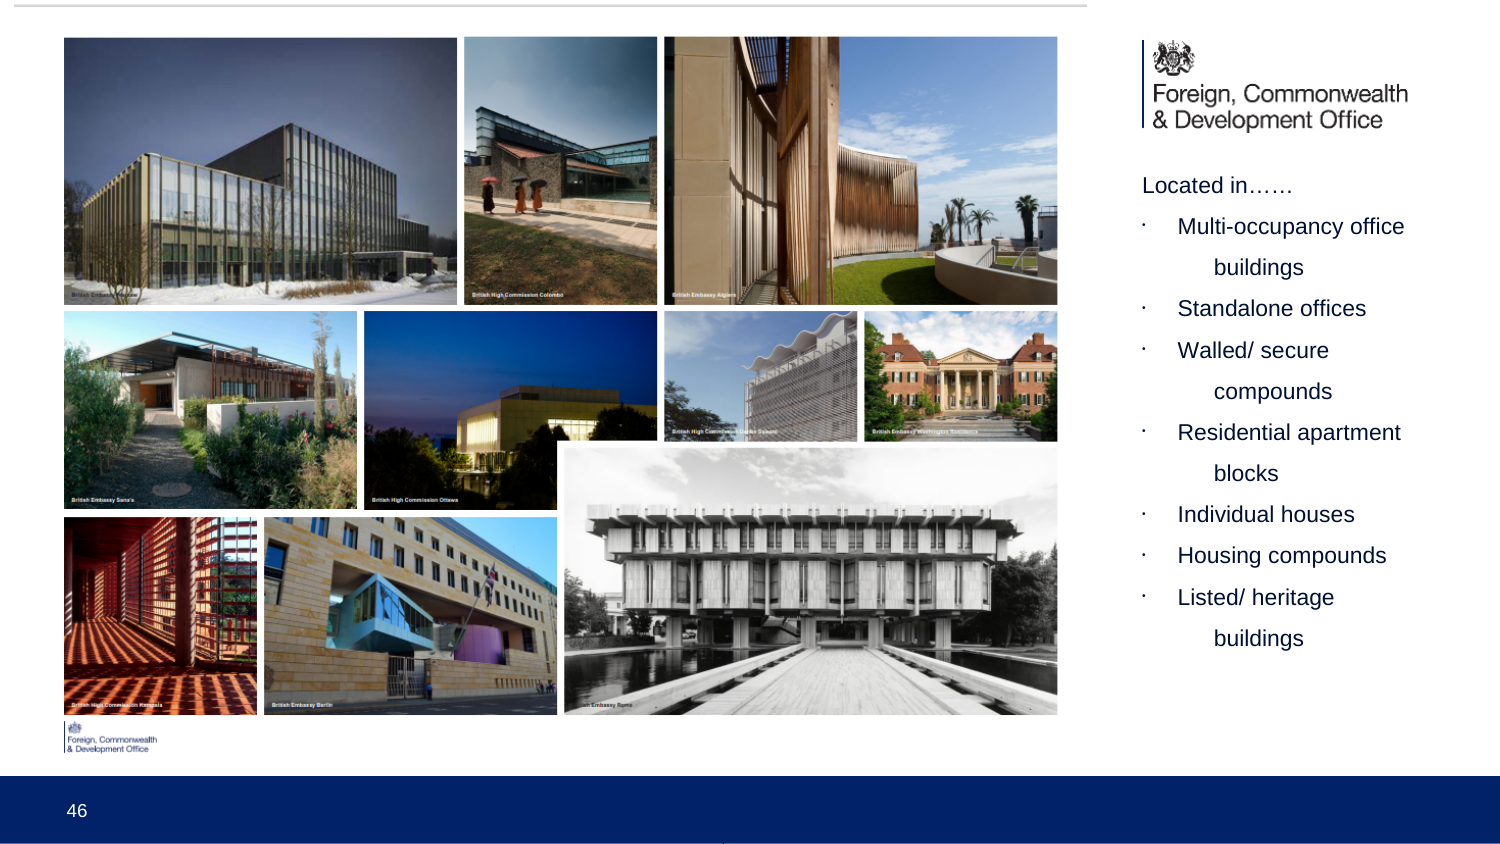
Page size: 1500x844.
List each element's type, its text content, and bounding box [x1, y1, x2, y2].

picture [14, 4, 1087, 763]
text_box Located in…… Multi-occupancy office buildings Standalone offices Walled/ secure compounds Residential apartment blocks Individual houses Housing compounds Listed/ heritage buildings [1130, 164, 1442, 740]
text_box [0, 776, 1500, 844]
